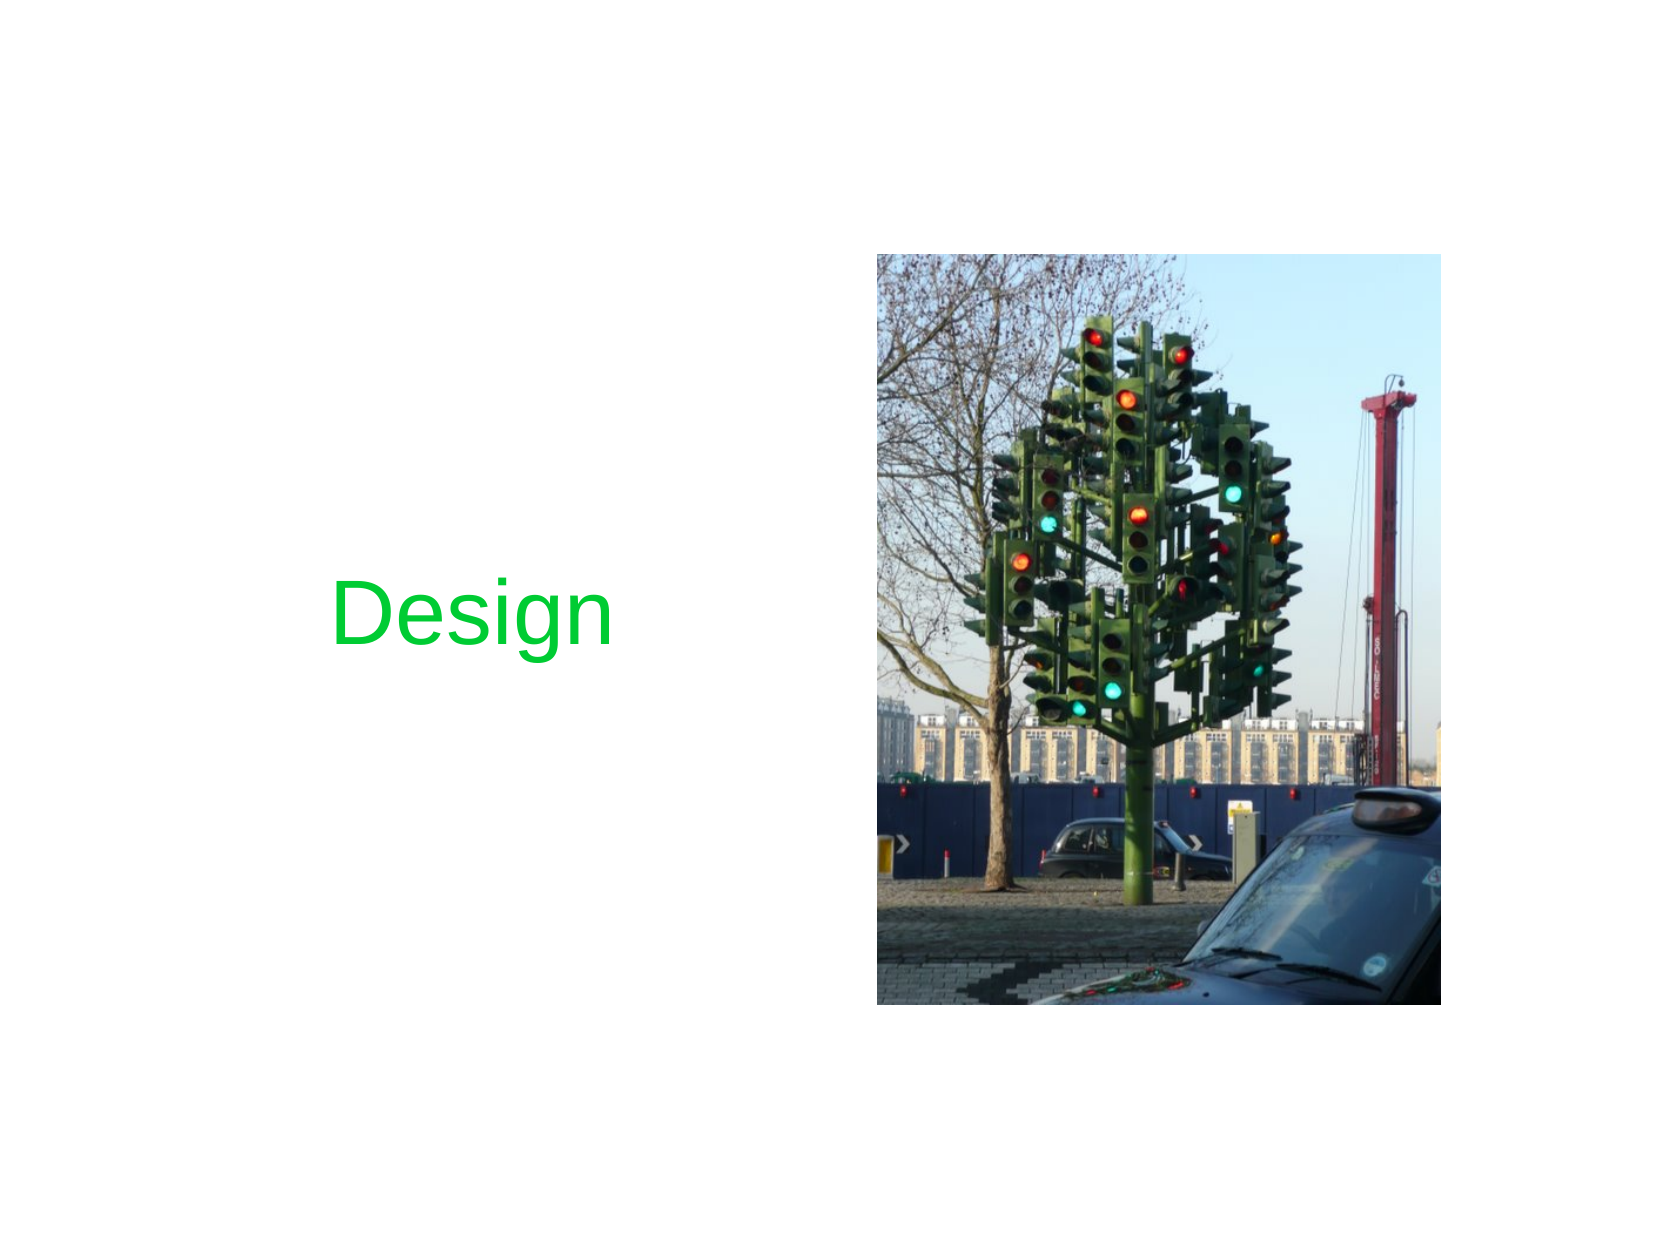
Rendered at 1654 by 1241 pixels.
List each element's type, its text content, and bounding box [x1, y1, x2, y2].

subtitle Design [75, 450, 870, 776]
picture [877, 254, 1441, 1006]
